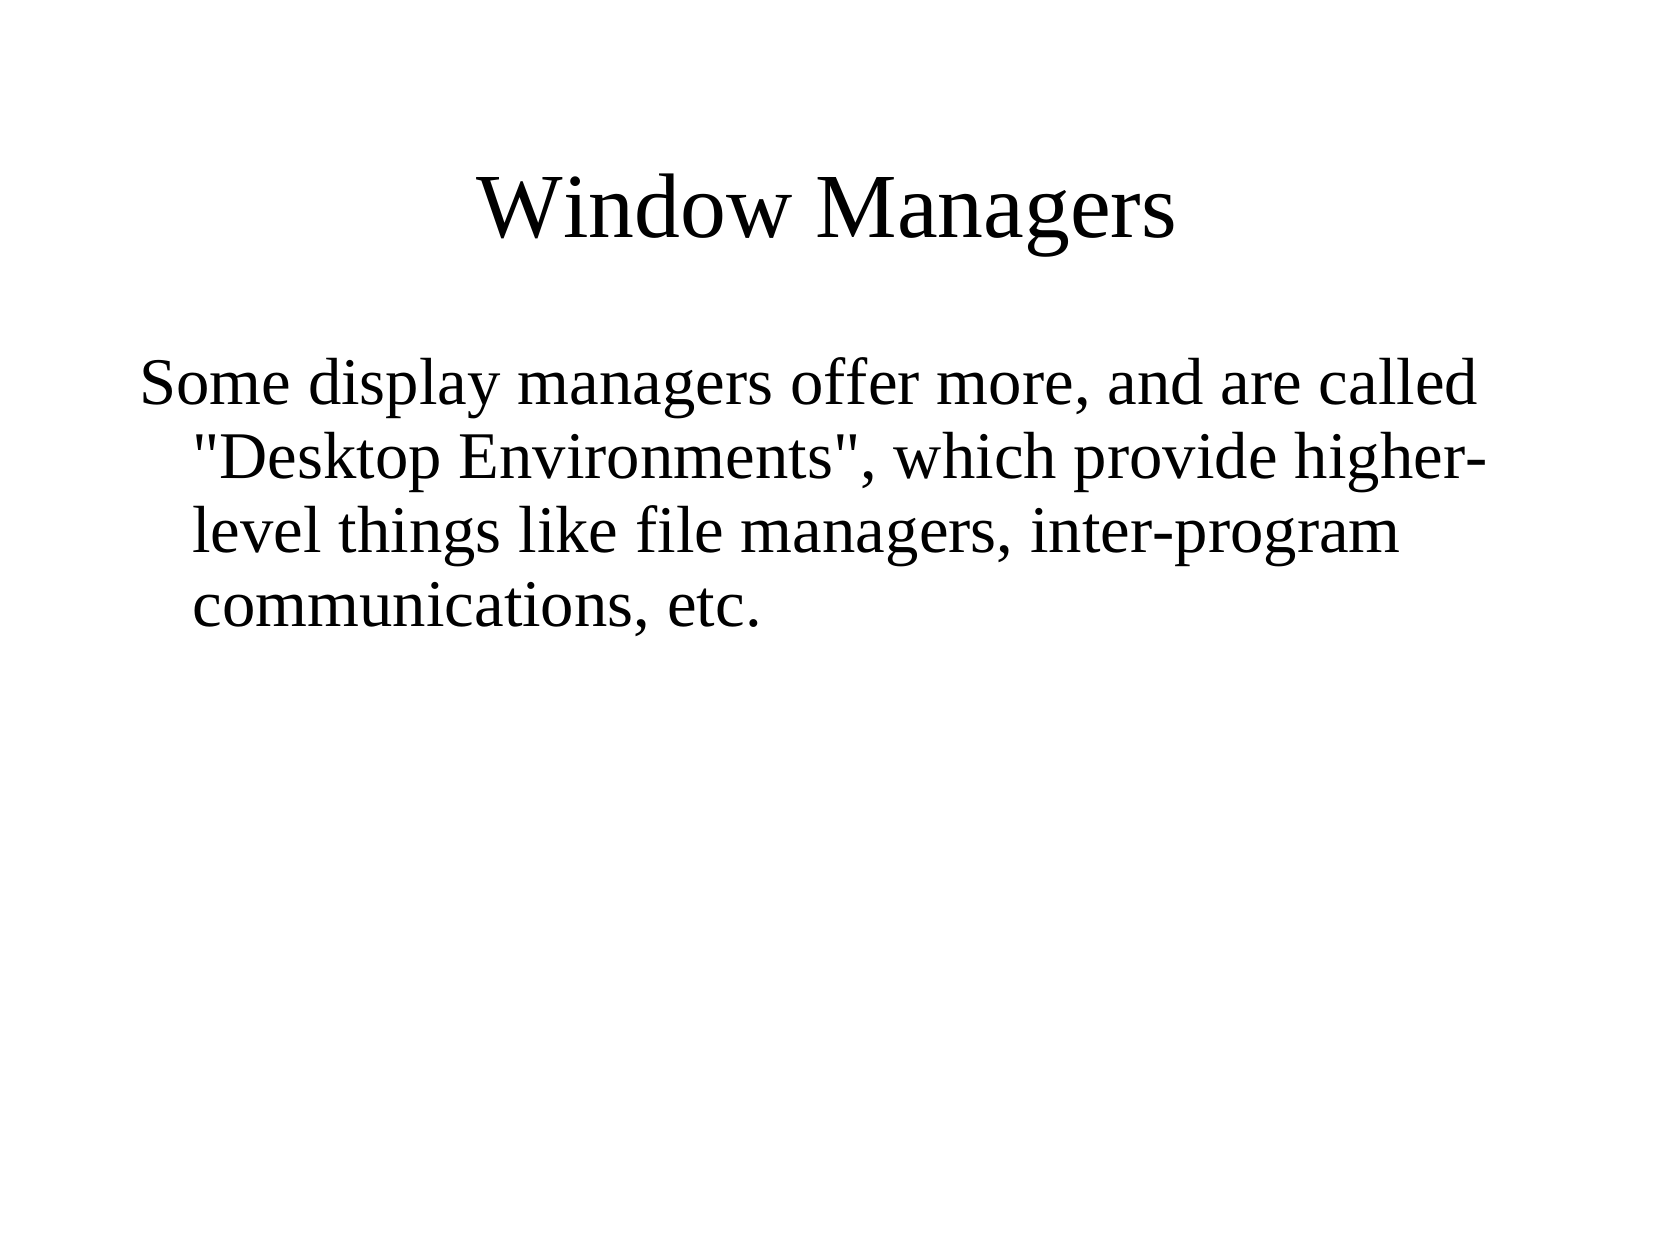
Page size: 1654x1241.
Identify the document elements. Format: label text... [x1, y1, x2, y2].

title Window Managers [121, 102, 1534, 311]
list Some display managers offer more, and are called "Desktop Environments", which provide higher-level things like file managers, inter-program communications, etc. [121, 344, 1534, 1127]
